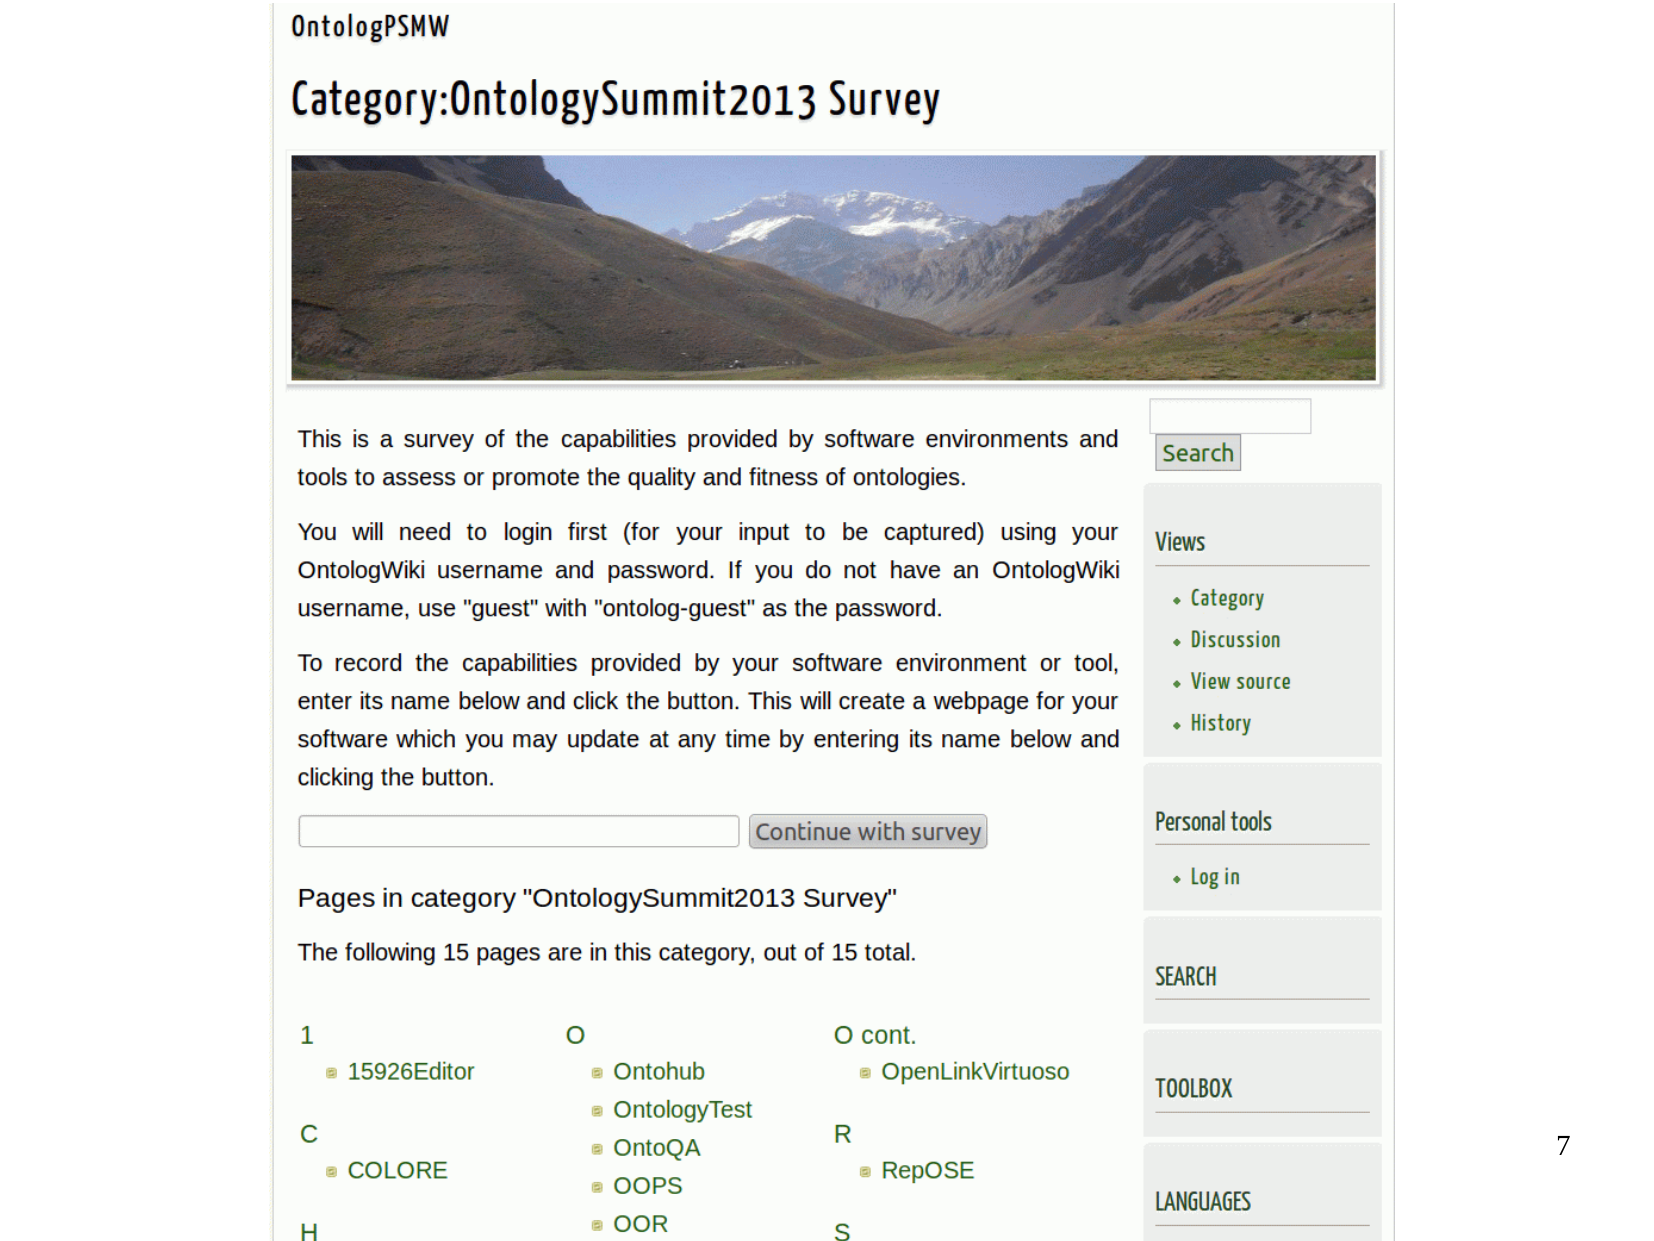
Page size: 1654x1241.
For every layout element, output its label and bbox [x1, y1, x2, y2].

picture [269, 3, 1395, 1241]
